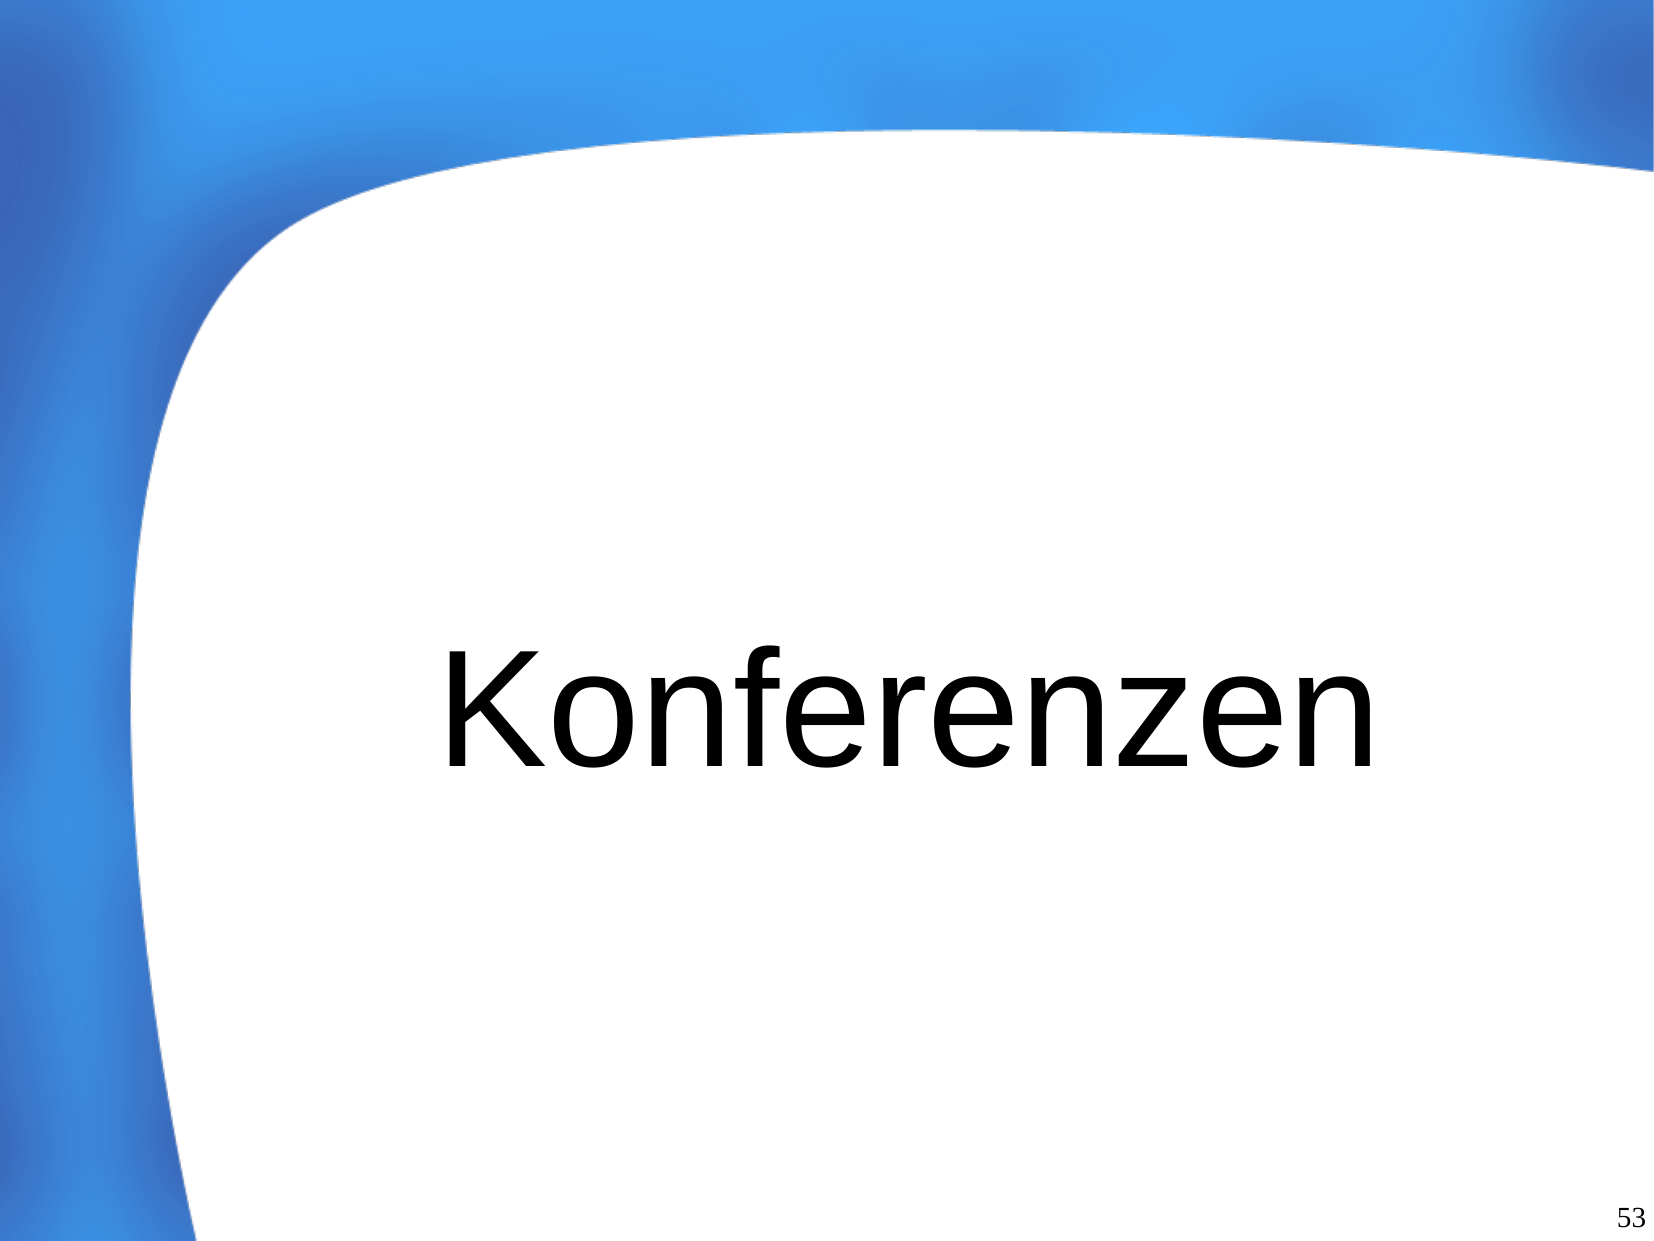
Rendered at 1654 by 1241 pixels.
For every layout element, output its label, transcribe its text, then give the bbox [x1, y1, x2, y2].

picture [0, 0, 1654, 1241]
subtitle Konferenzen [259, 248, 1560, 1170]
